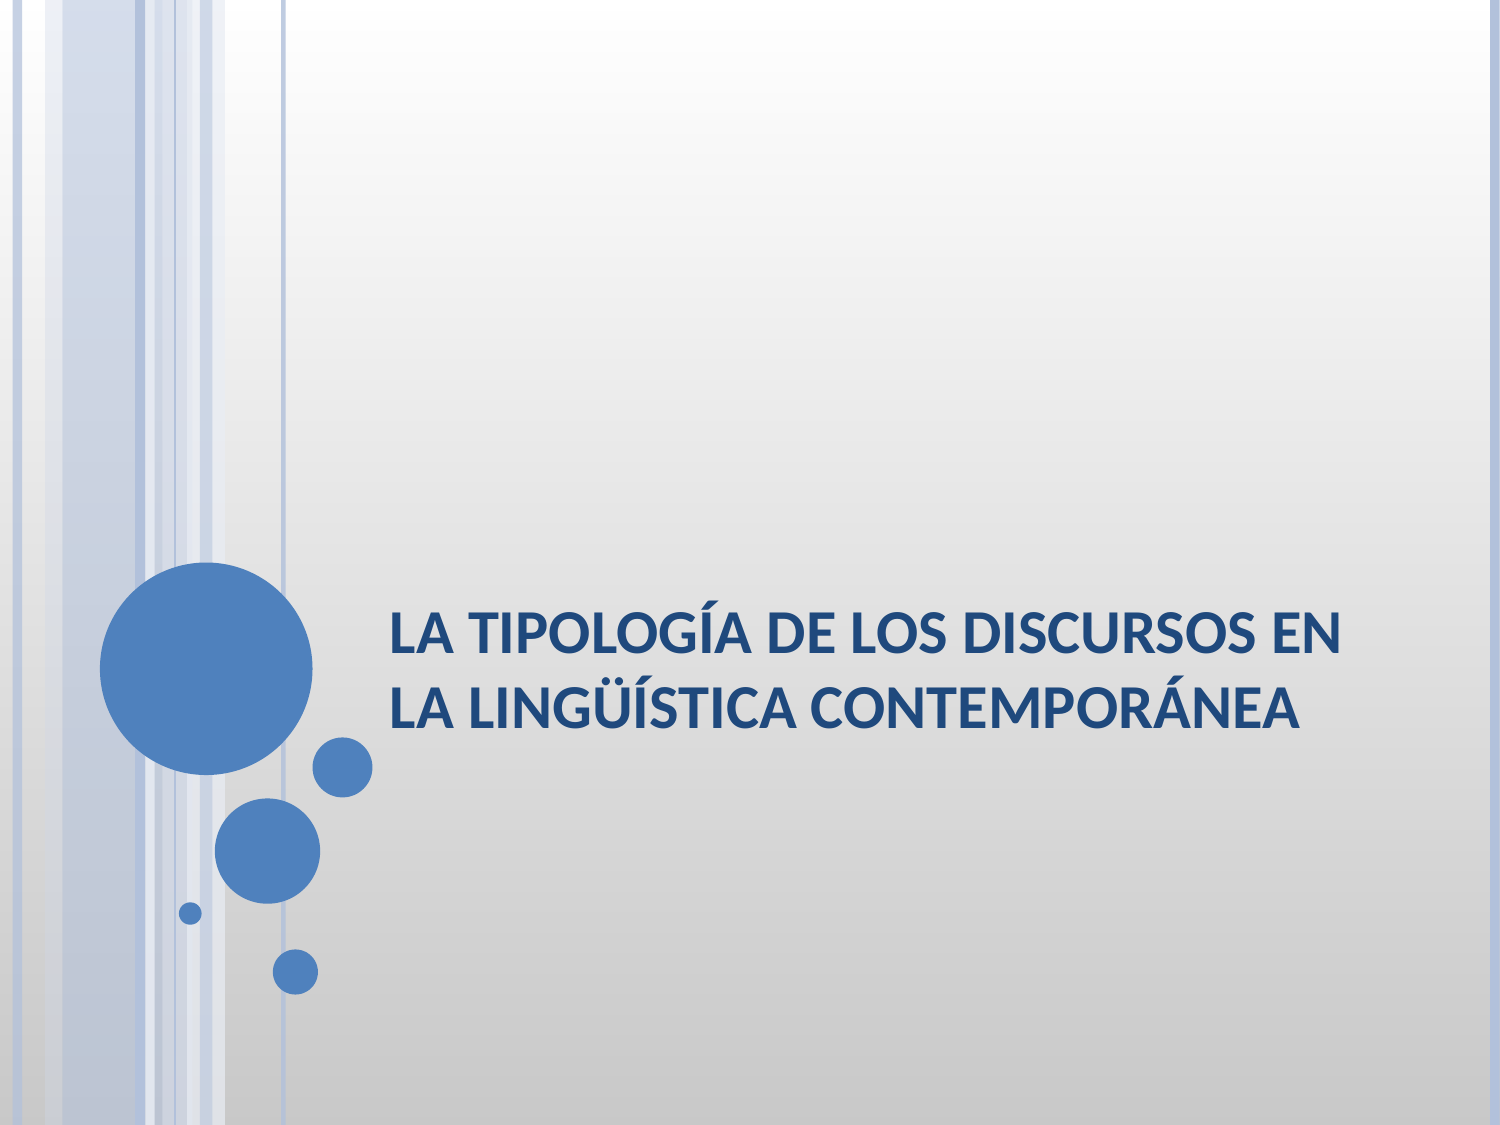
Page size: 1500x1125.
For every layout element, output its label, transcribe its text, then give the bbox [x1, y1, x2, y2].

title LA TIPOLOGÍA DE LOS DISCURSOS EN LA LINGÜÍSTICA CONTEMPORÁNEA [374, 512, 1388, 824]
